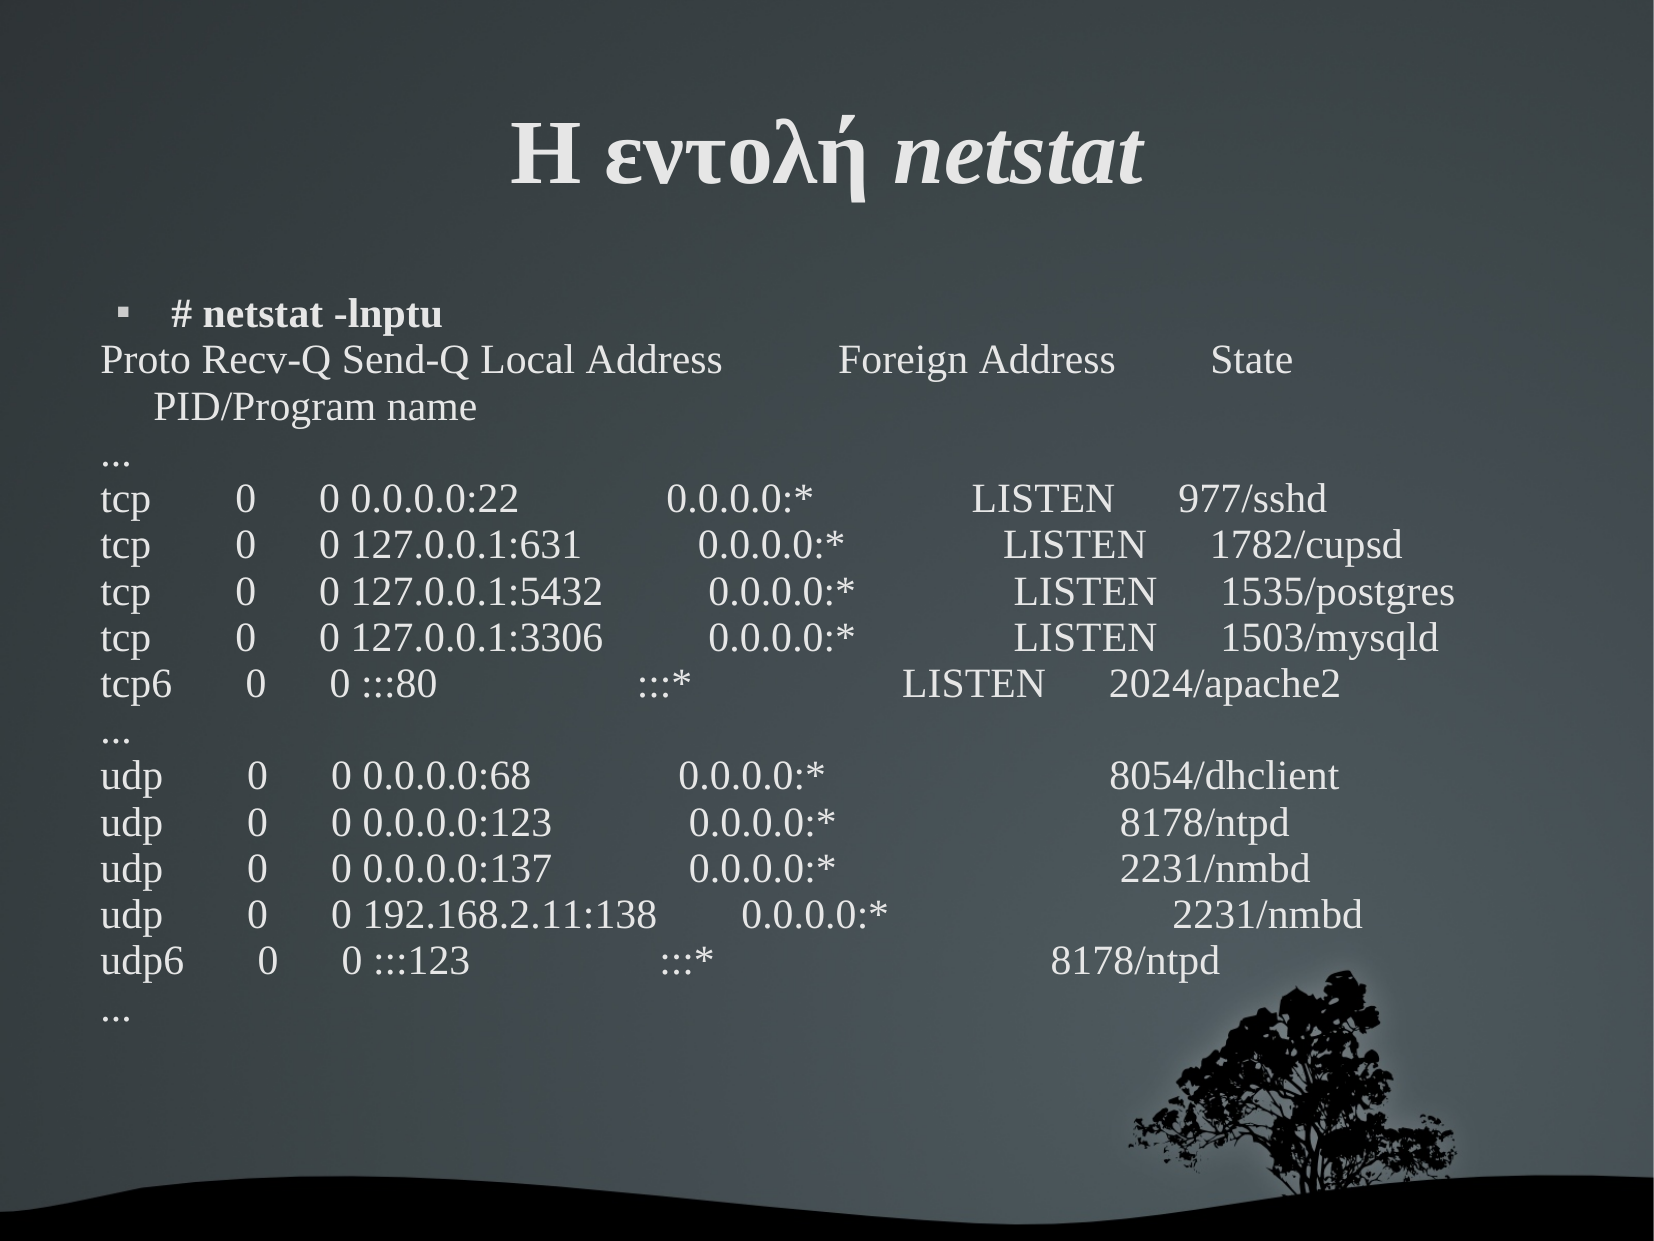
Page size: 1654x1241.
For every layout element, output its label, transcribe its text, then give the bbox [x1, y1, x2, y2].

picture [0, 0, 1654, 1241]
list # netstat -lnptu Proto Recv-Q Send-Q Local Address Foreign Address State PID/Program name ... tcp 0 0 0.0.0.0:22 0.0.0.0:* LISTEN 977/sshd tcp 0 0 127.0.0.1:631 0.0.0.0:* LISTEN 1782/cupsd tcp 0 0 127.0.0.1:5432 0.0.0.0:* LISTEN 1535/postgres tcp 0 0 127.0.0.1:3306 0.0.0.0:* LISTEN 1503/mysqld tcp6 0 0 :::80 :::* LISTEN 2024/apache2 ... udp 0 0 0.0.0.0:68 0.0.0.0:* 8054/dhclient udp 0 0 0.0.0.0:123 0.0.0.0:* 8178/ntpd udp 0 0 0.0.0.0:137 0.0.0.0:* 2231/nmbd udp 0 0 192.168.2.11:138 0.0.0.0:* 2231/nmbd udp6 0 0 :::123 :::* 8178/ntpd ... [82, 290, 1571, 1109]
title Η εντολή netstat [82, 49, 1571, 257]
